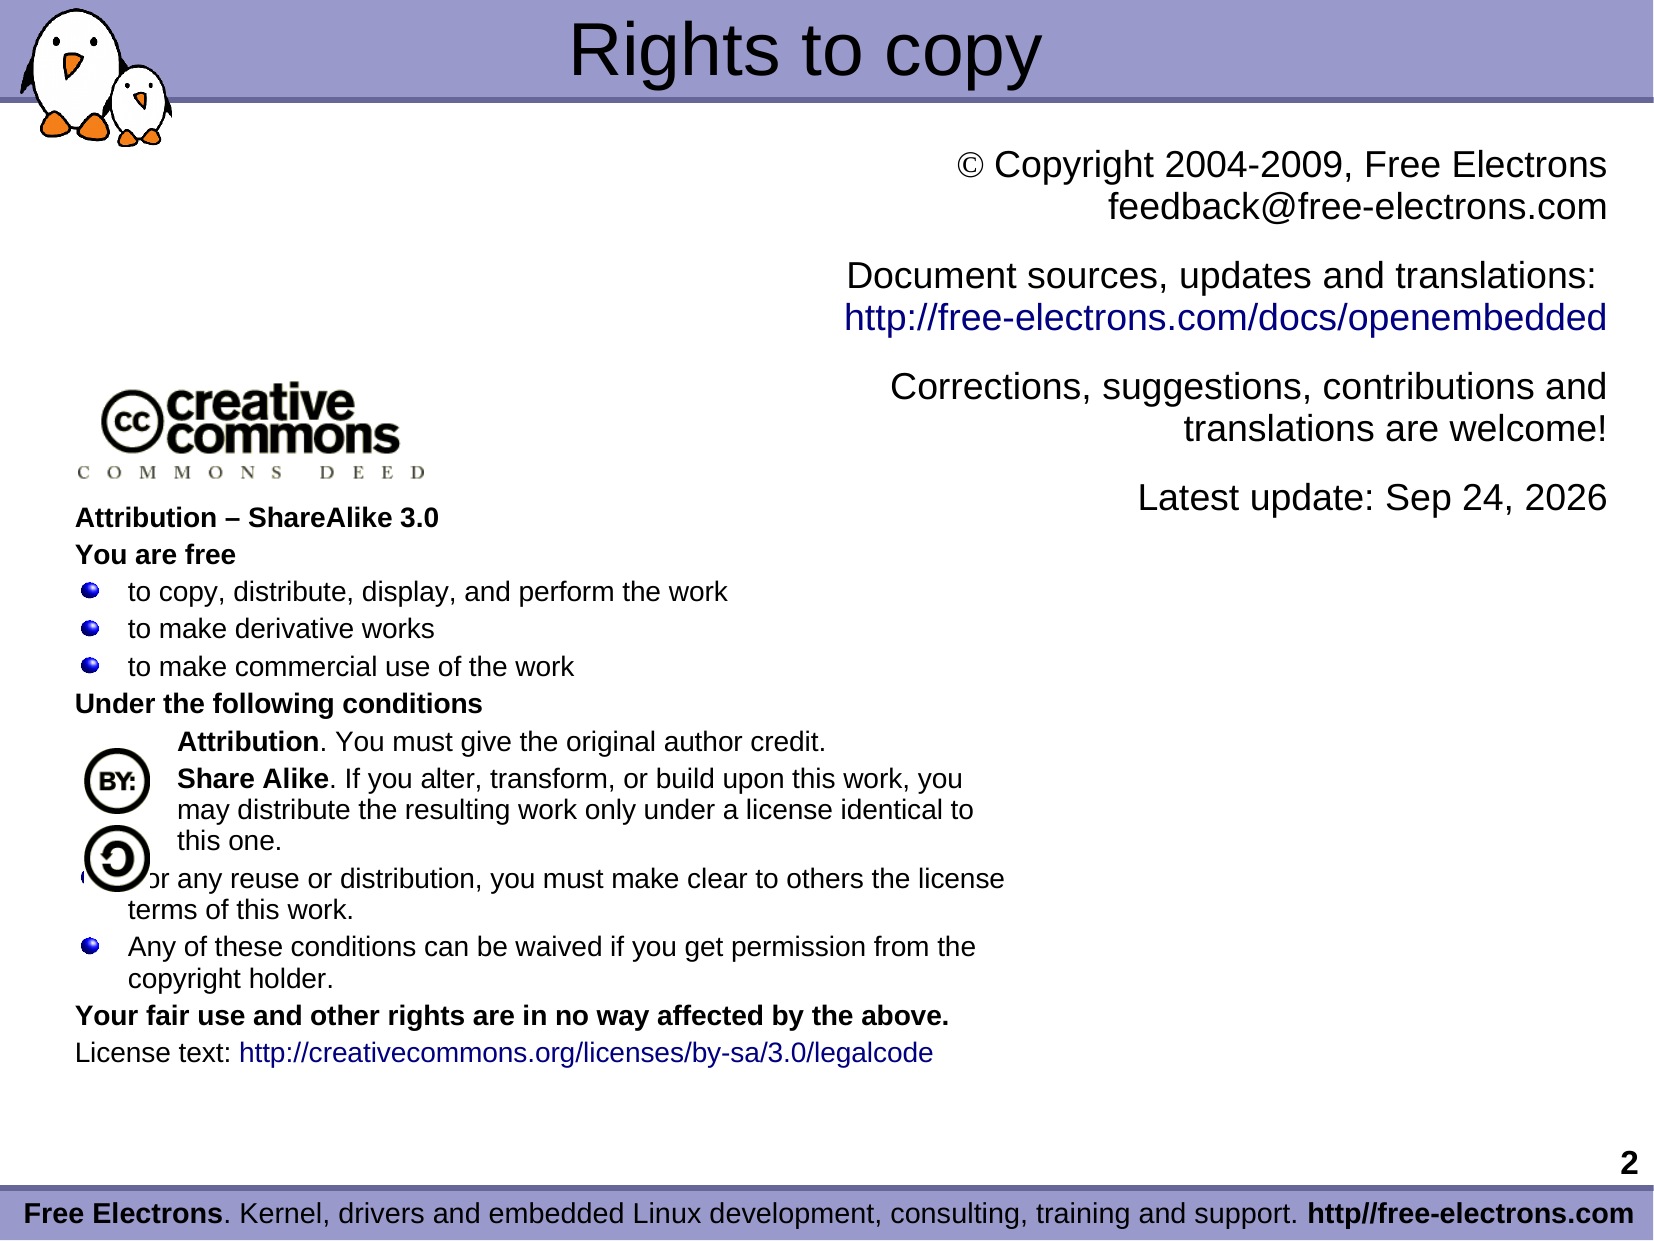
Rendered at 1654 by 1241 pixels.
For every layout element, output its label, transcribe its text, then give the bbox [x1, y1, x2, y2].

picture [84, 748, 150, 815]
list Attribution – ShareAlike 3.0 You are free to copy, distribute, display, and perform the work to make derivative works to make commercial use of the work Under the following conditions Attribution. You must give the original author credit. Share Alike. If you alter, transform, or build upon this work, you may distribute the resulting work only under a license identical to this one. For any reuse or distribution, you must make clear to others the license terms of this work. Any of these conditions can be waived if you get permission from the copyright holder. Your fair use and other rights are in no way affected by the above. License text: http://creativecommons.org/licenses/by-sa/3.0/legalcode [56, 501, 1016, 1141]
list © Copyright 2004-2009, Free Electrons feedback@free-electrons.com Document sources, updates and translations: http://free-electrons.com/docs/openembedded Corrections, suggestions, contributions and translations are welcome! Latest update: Mar 28, 2009 [762, 143, 1608, 567]
picture [84, 825, 150, 892]
picture [20, 8, 172, 147]
title Rights to copy [60, 0, 1551, 100]
picture [78, 381, 424, 480]
